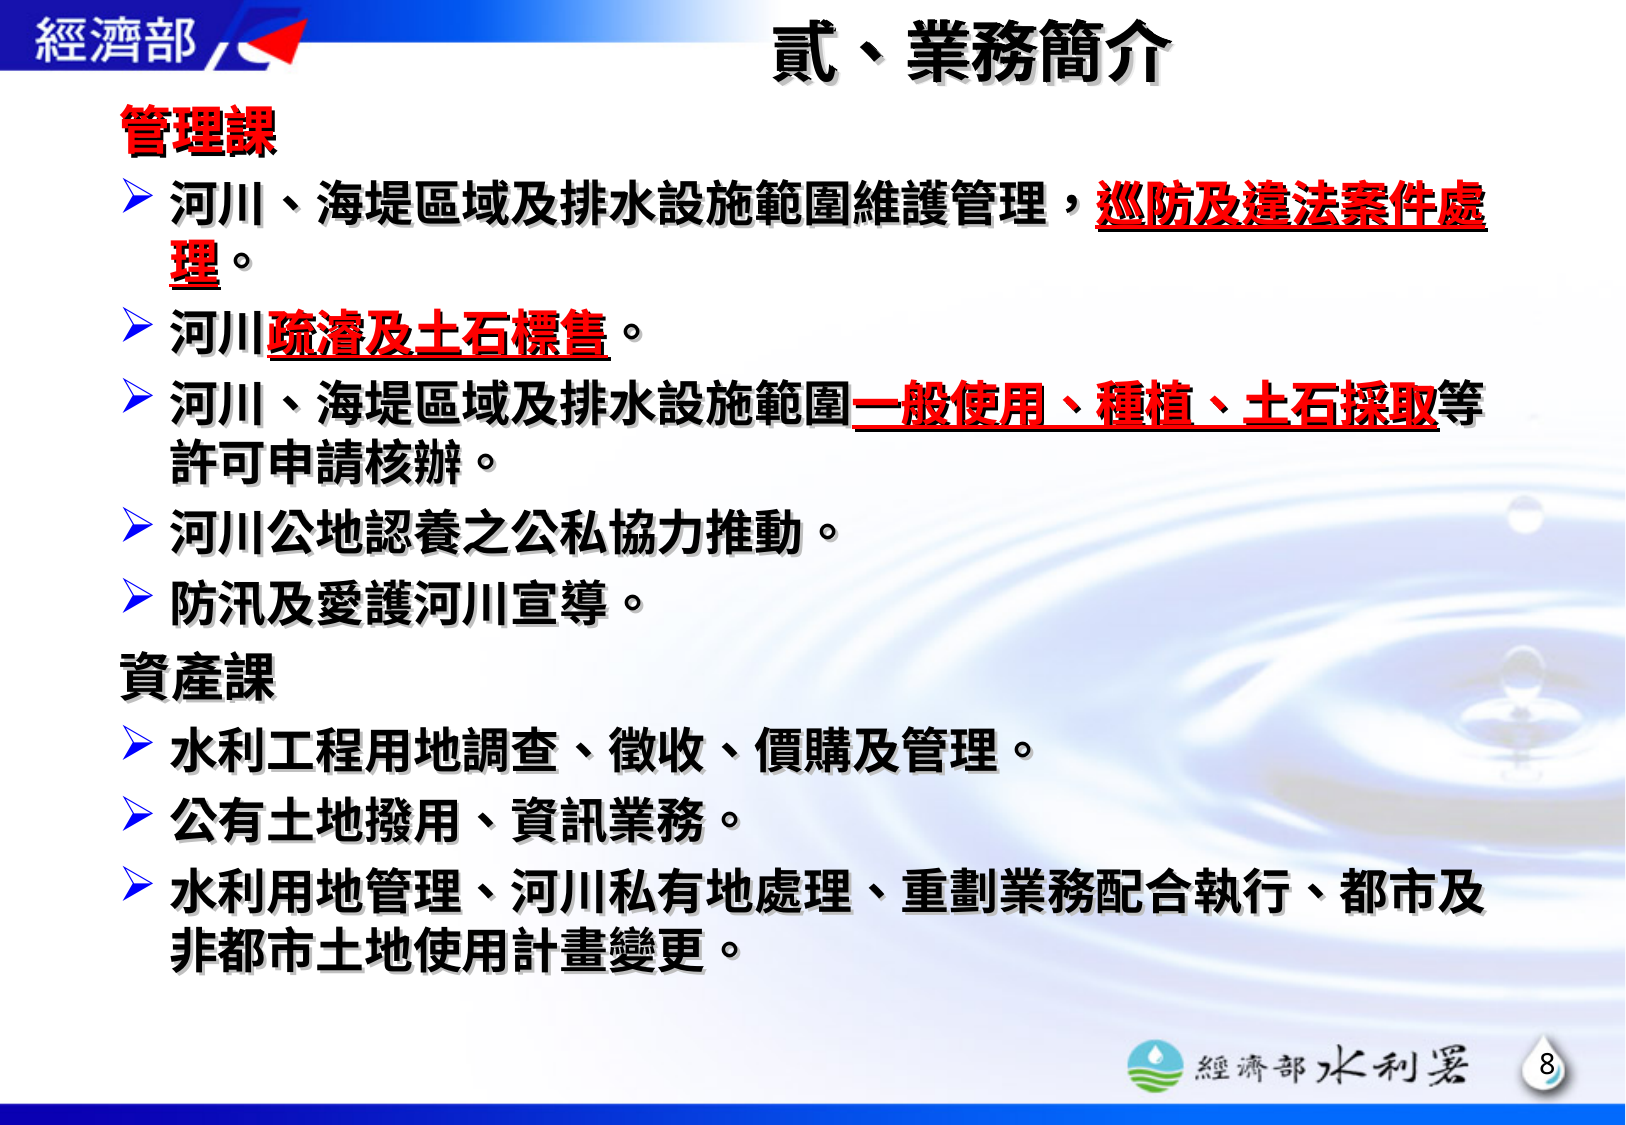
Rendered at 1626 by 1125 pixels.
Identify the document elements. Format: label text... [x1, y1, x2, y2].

title 貳、業務簡介 [316, 0, 1625, 100]
picture [0, 0, 1626, 1125]
text_box <編號> [1475, 1037, 1571, 1113]
list 管理課 河川、海堤區域及排水設施範圍維護管理，巡防及違法案件處理。 河川疏濬及土石標售。 河川、海堤區域及排水設施範圍一般使用、種植、土石採取等許可申請核辦。 河川公地認養之公私協力推動。 防汛及愛護河川宣導。 資產課 水利工程用地調查、徵收、價購及管理。 公有土地撥用、資訊業務。 水利用地管理、河川私有地處理、重劃業務配合執行、都市及非都市土地使用計畫變更。 [103, 90, 1545, 988]
